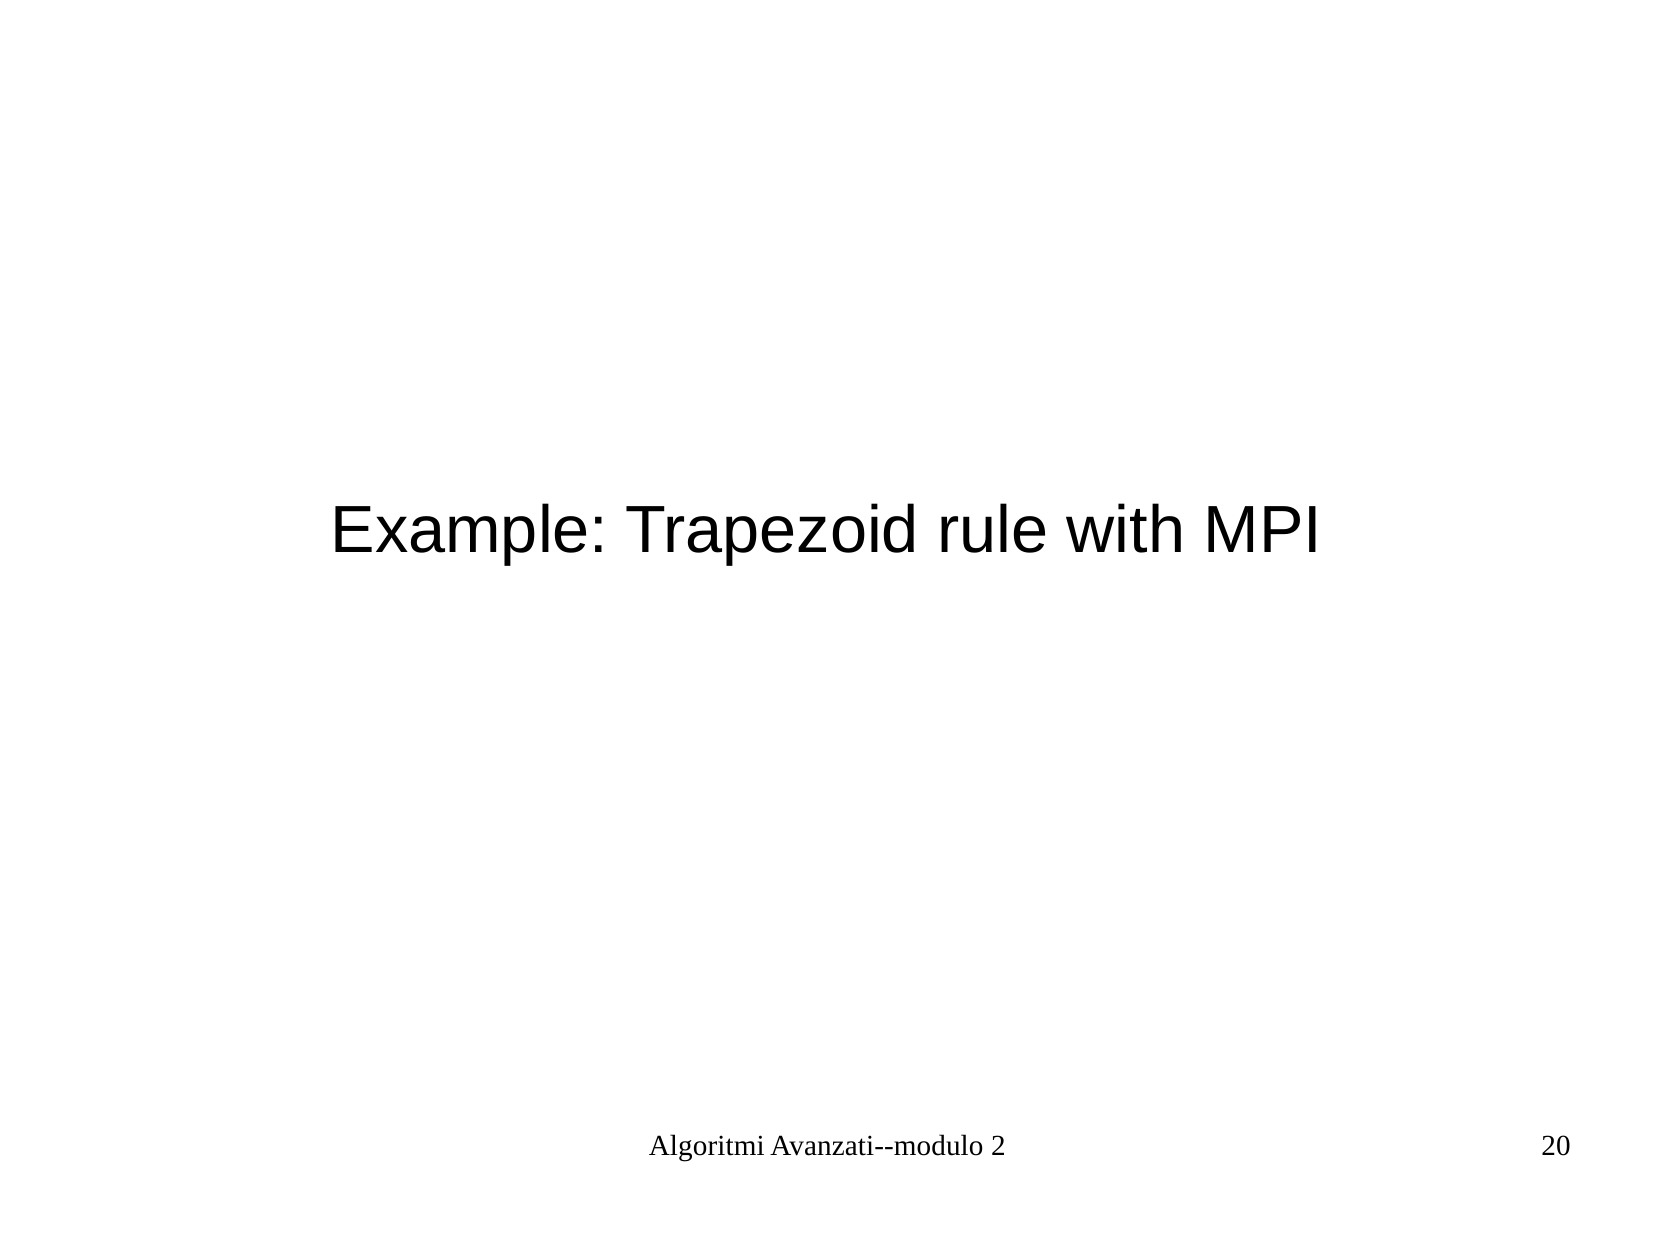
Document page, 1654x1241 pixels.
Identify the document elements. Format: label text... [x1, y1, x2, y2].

subtitle Example: Trapezoid rule with MPI [82, 49, 1571, 1109]
